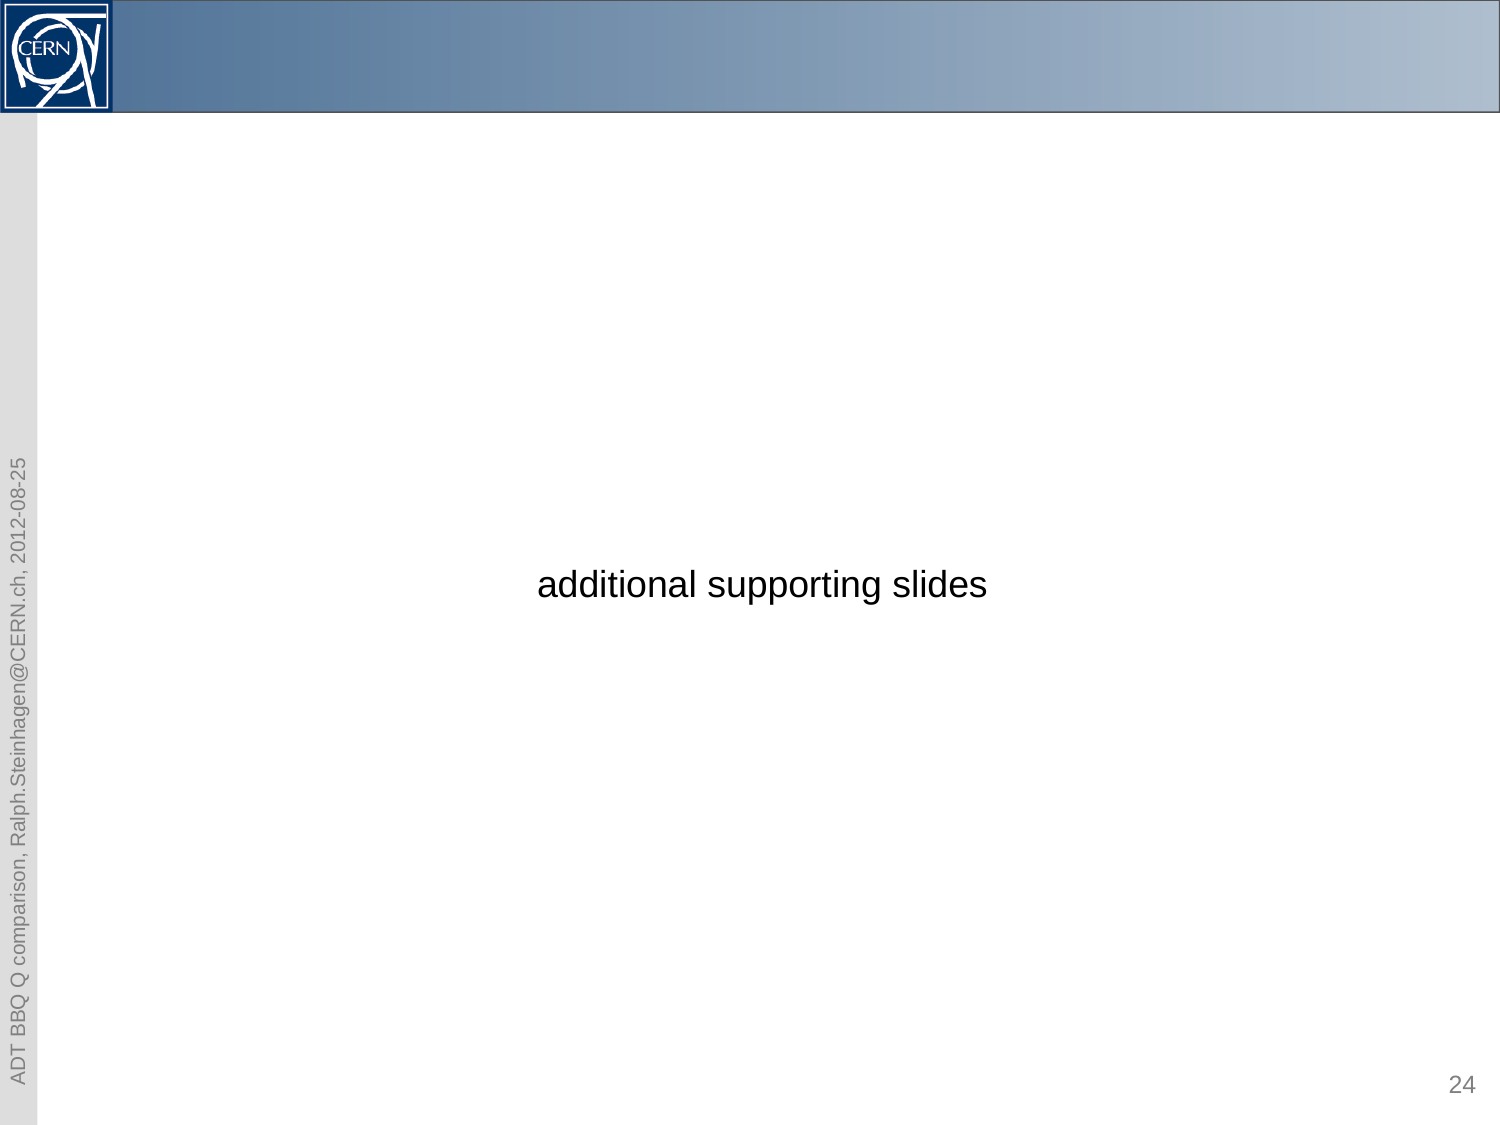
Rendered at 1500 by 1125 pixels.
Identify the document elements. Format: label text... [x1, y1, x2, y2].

subtitle additional supporting slides [87, 137, 1438, 1030]
picture [0, 0, 113, 113]
